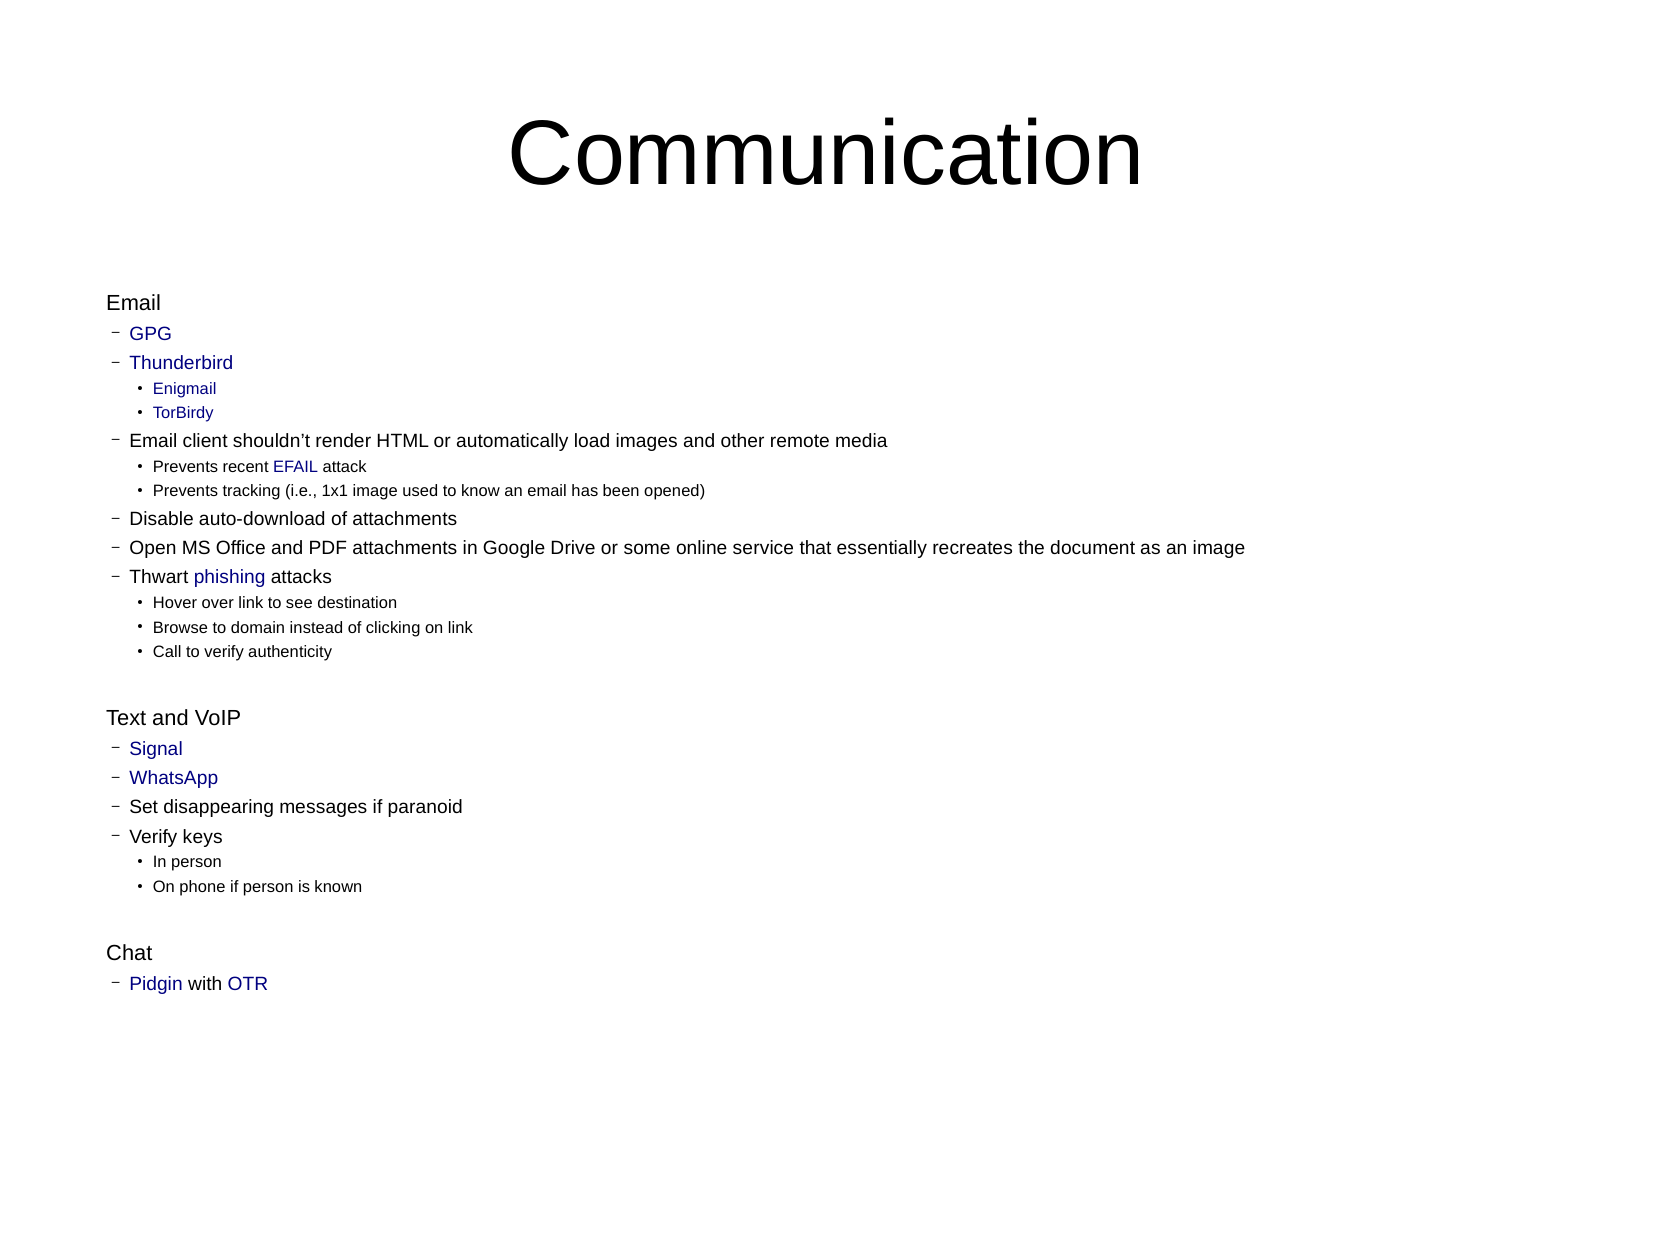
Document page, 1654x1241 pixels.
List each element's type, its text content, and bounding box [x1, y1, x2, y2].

list Email GPG Thunderbird Enigmail TorBirdy Email client shouldn’t render HTML or automatically load images and other remote media Prevents recent EFAIL attack Prevents tracking (i.e., 1x1 image used to know an email has been opened) Disable auto-download of attachments Open MS Office and PDF attachments in Google Drive or some online service that essentially recreates the document as an image Thwart phishing attacks Hover over link to see destination Browse to domain instead of clicking on link Call to verify authenticity Text and VoIP Signal WhatsApp Set disappearing messages if paranoid Verify keys In person On phone if person is known Chat Pidgin with OTR [82, 290, 1571, 1010]
title Communication [82, 49, 1571, 257]
